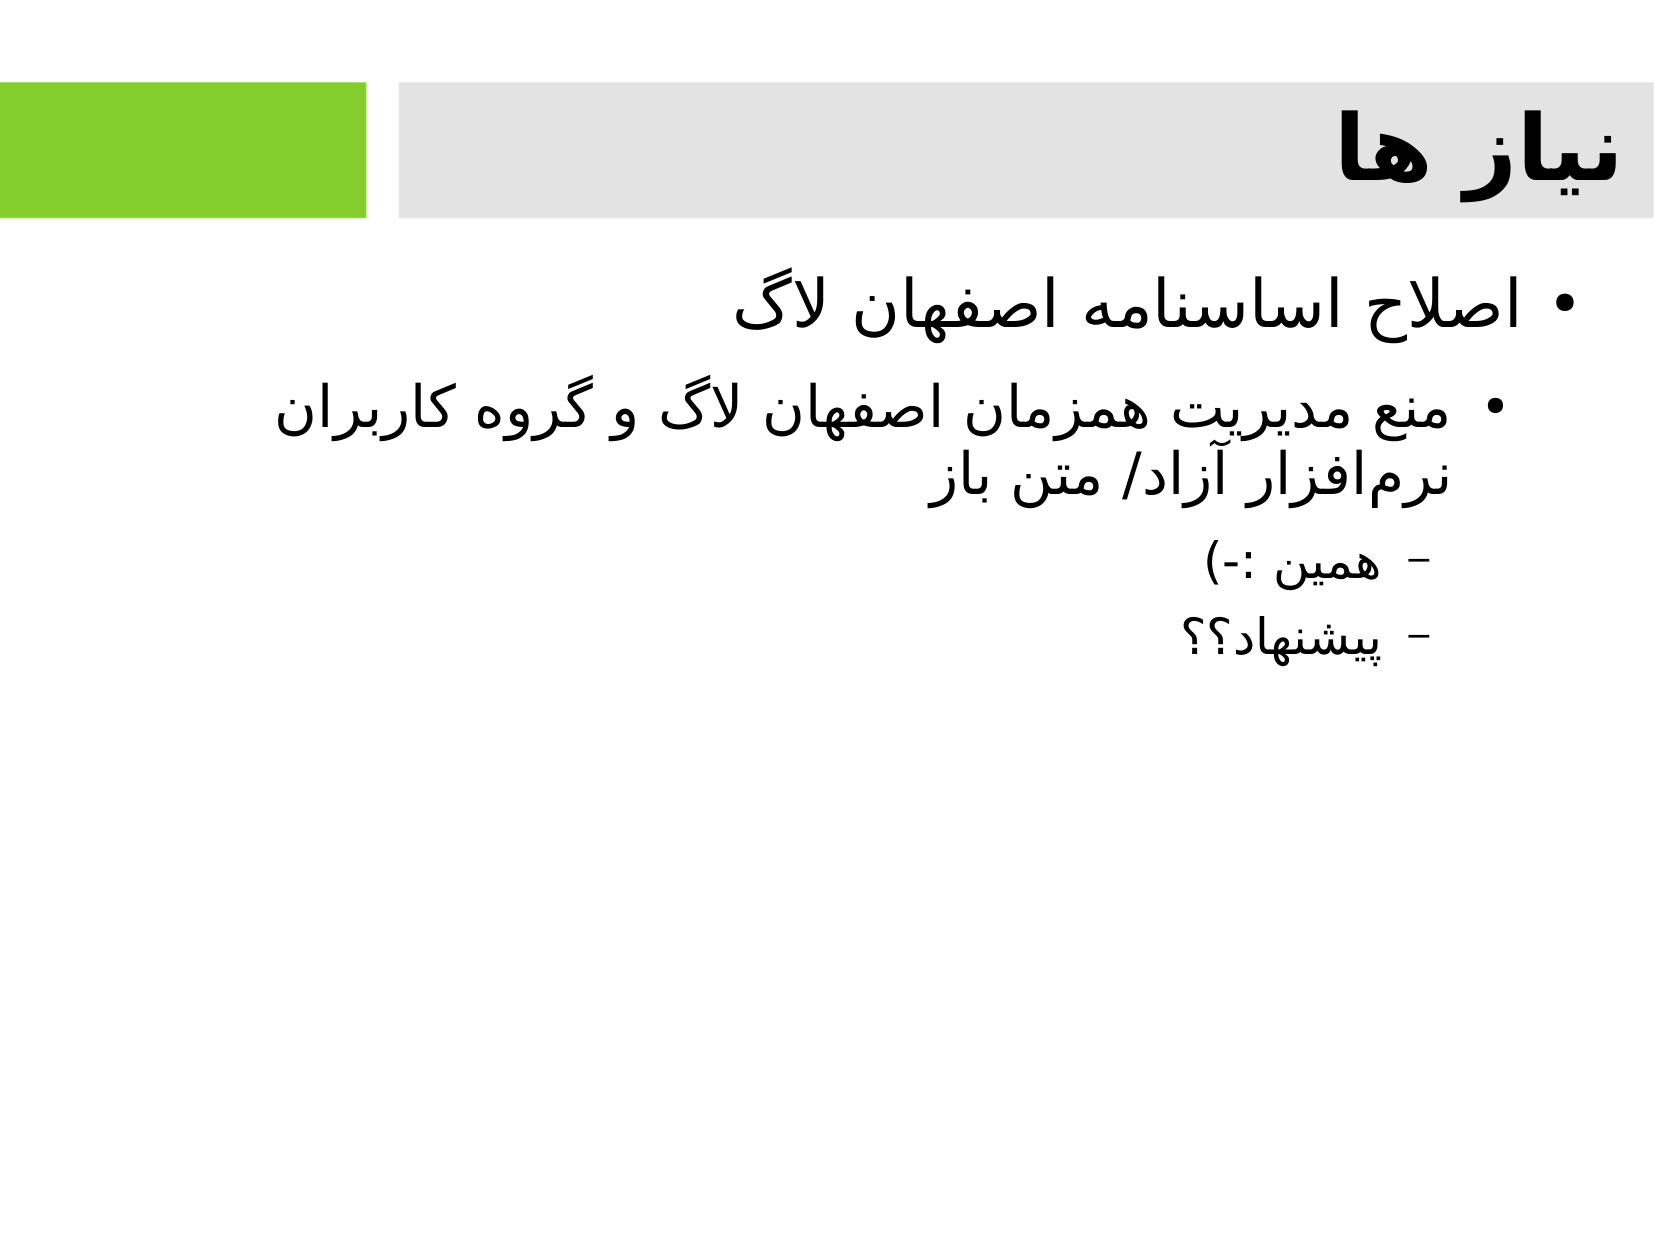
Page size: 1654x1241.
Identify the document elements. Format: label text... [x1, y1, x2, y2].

title نیاز ها [313, 73, 1625, 223]
list اصلاح اساسنامه اصفهان لاگ منع مدیریت همزمان اصفهان لاگ و گروه کاربران نرم‌افزار آزاد/ متن باز همین :-) پیشنهاد؟؟ [82, 265, 1595, 1152]
picture [0, 0, 1654, 1241]
